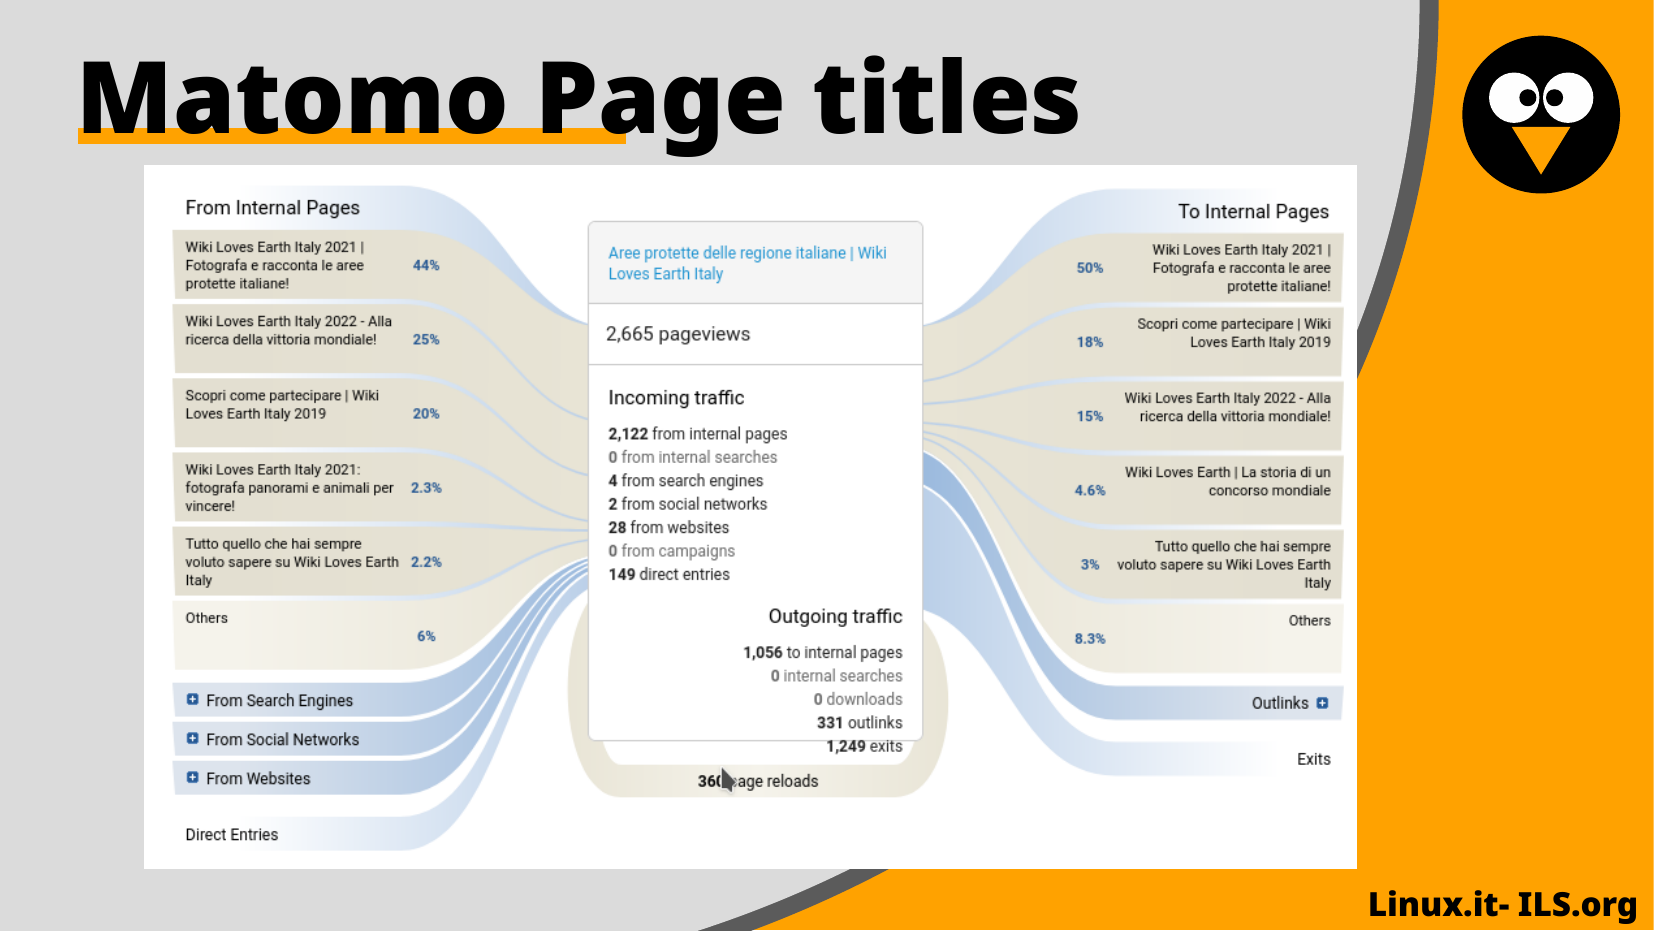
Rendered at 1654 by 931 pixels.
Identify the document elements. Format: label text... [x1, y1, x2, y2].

title Matomo Page titles [76, 0, 1347, 209]
picture [144, 165, 1357, 869]
text_box Linux.it- ILS.org [1346, 874, 1654, 927]
